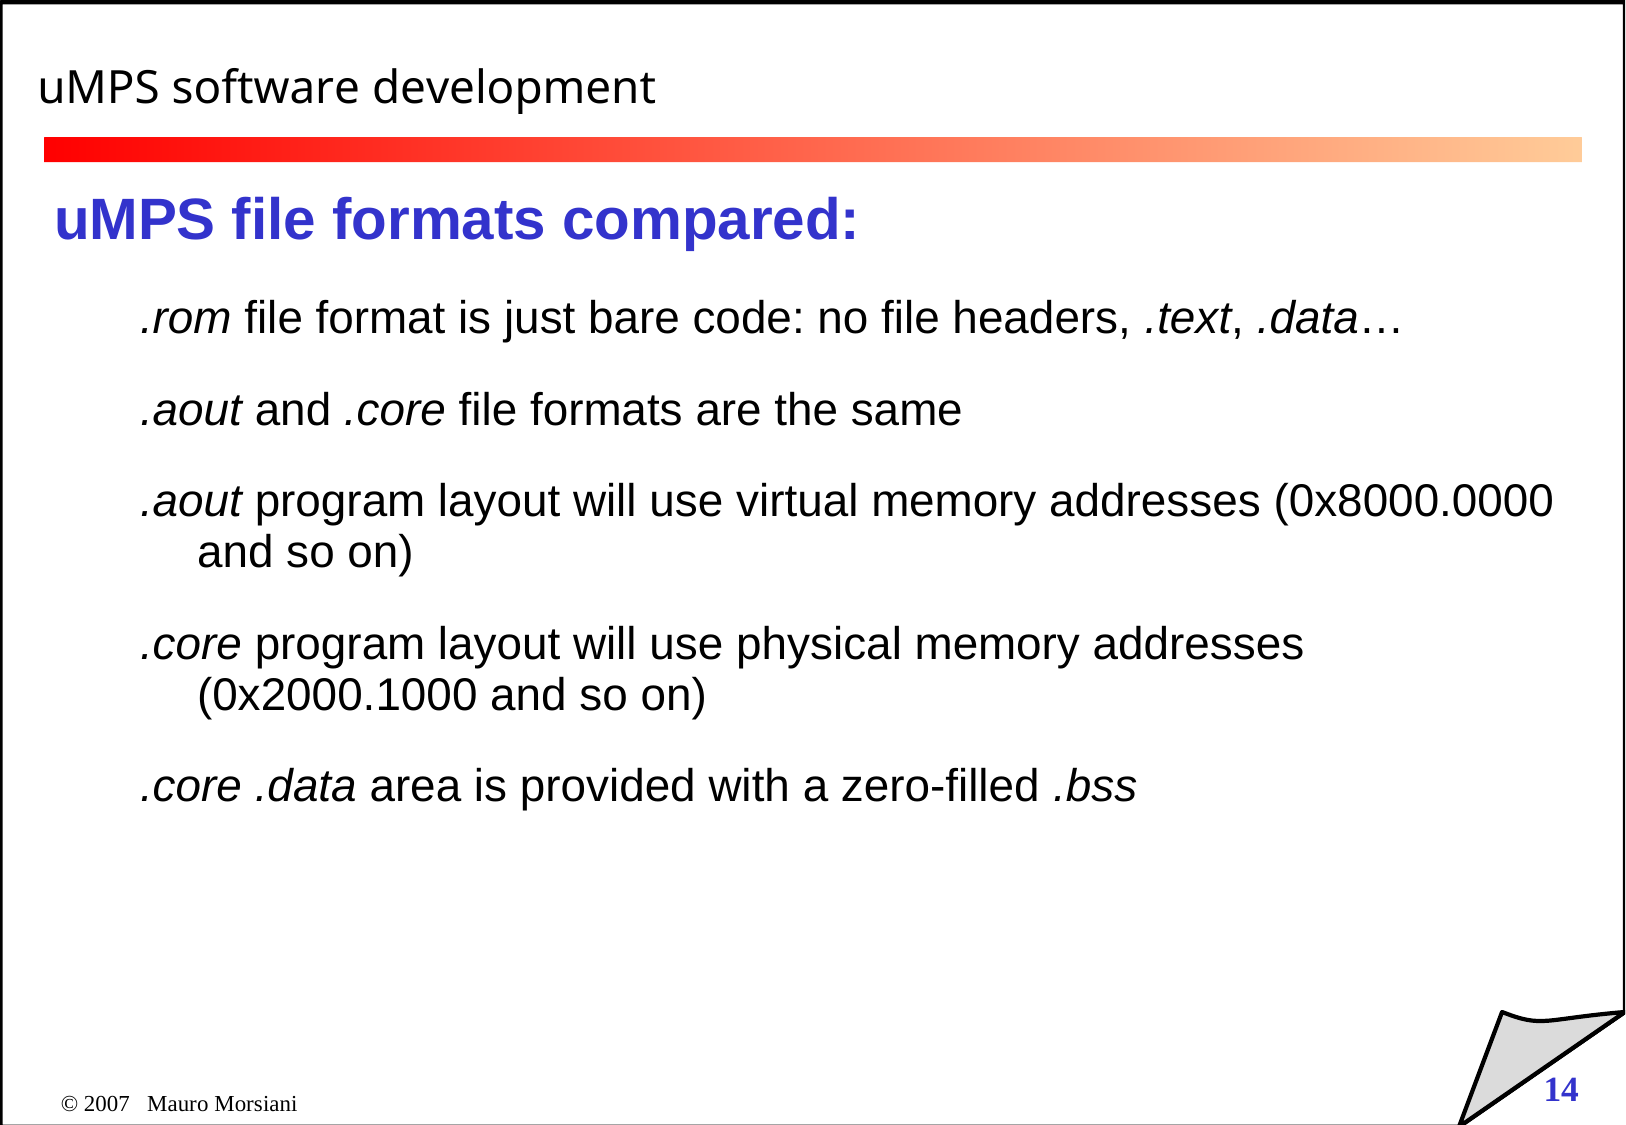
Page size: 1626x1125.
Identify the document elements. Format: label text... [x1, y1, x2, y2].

list uMPS file formats compared: .rom file format is just bare code: no file headers, .text, .data… .aout and .core file formats are the same .aout program layout will use virtual memory addresses (0x8000.0000 and so on) .core program layout will use physical memory addresses (0x2000.1000 and so on) .core .data area is provided with a zero-filled .bss [54, 187, 1571, 1124]
title uMPS software development [37, 44, 1588, 131]
